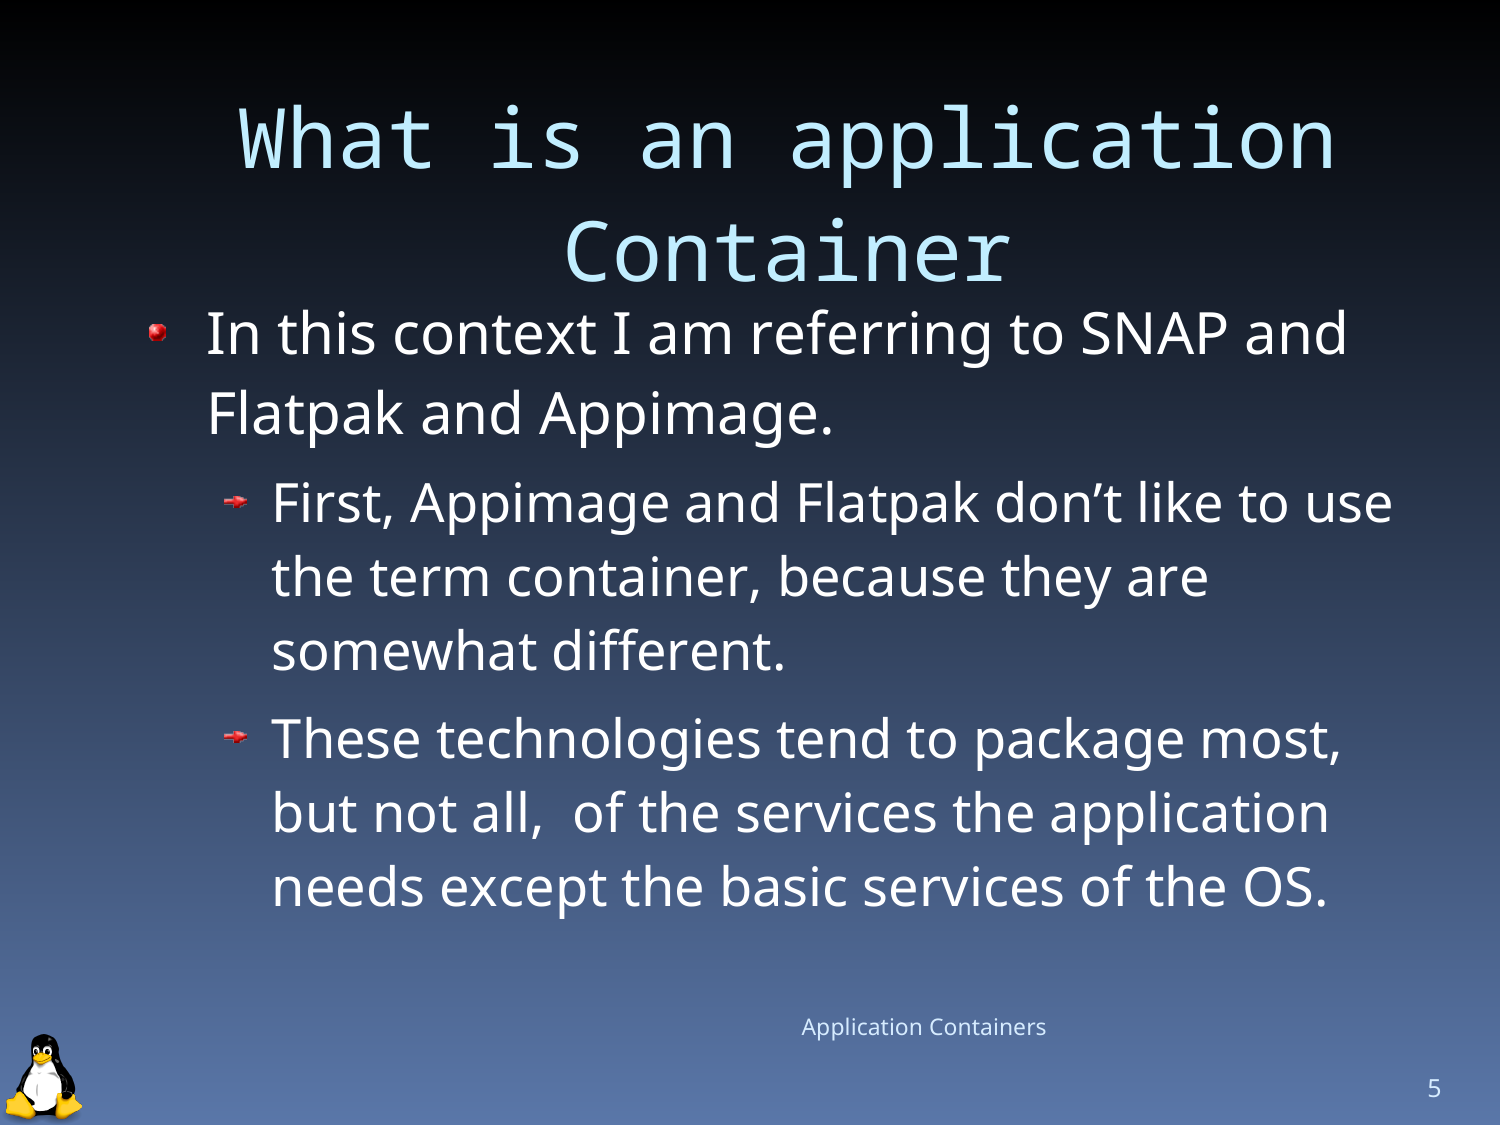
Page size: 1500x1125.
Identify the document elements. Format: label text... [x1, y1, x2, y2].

picture [0, 1034, 82, 1125]
title What is an application Container [150, 85, 1426, 300]
list In this context I am referring to SNAP and Flatpak and Appimage. First, Appimage and Flatpak don’t like to use the term container, because they are somewhat different. These technologies tend to package most, but not all, of the services the application needs except the basic services of the OS. [149, 292, 1425, 946]
